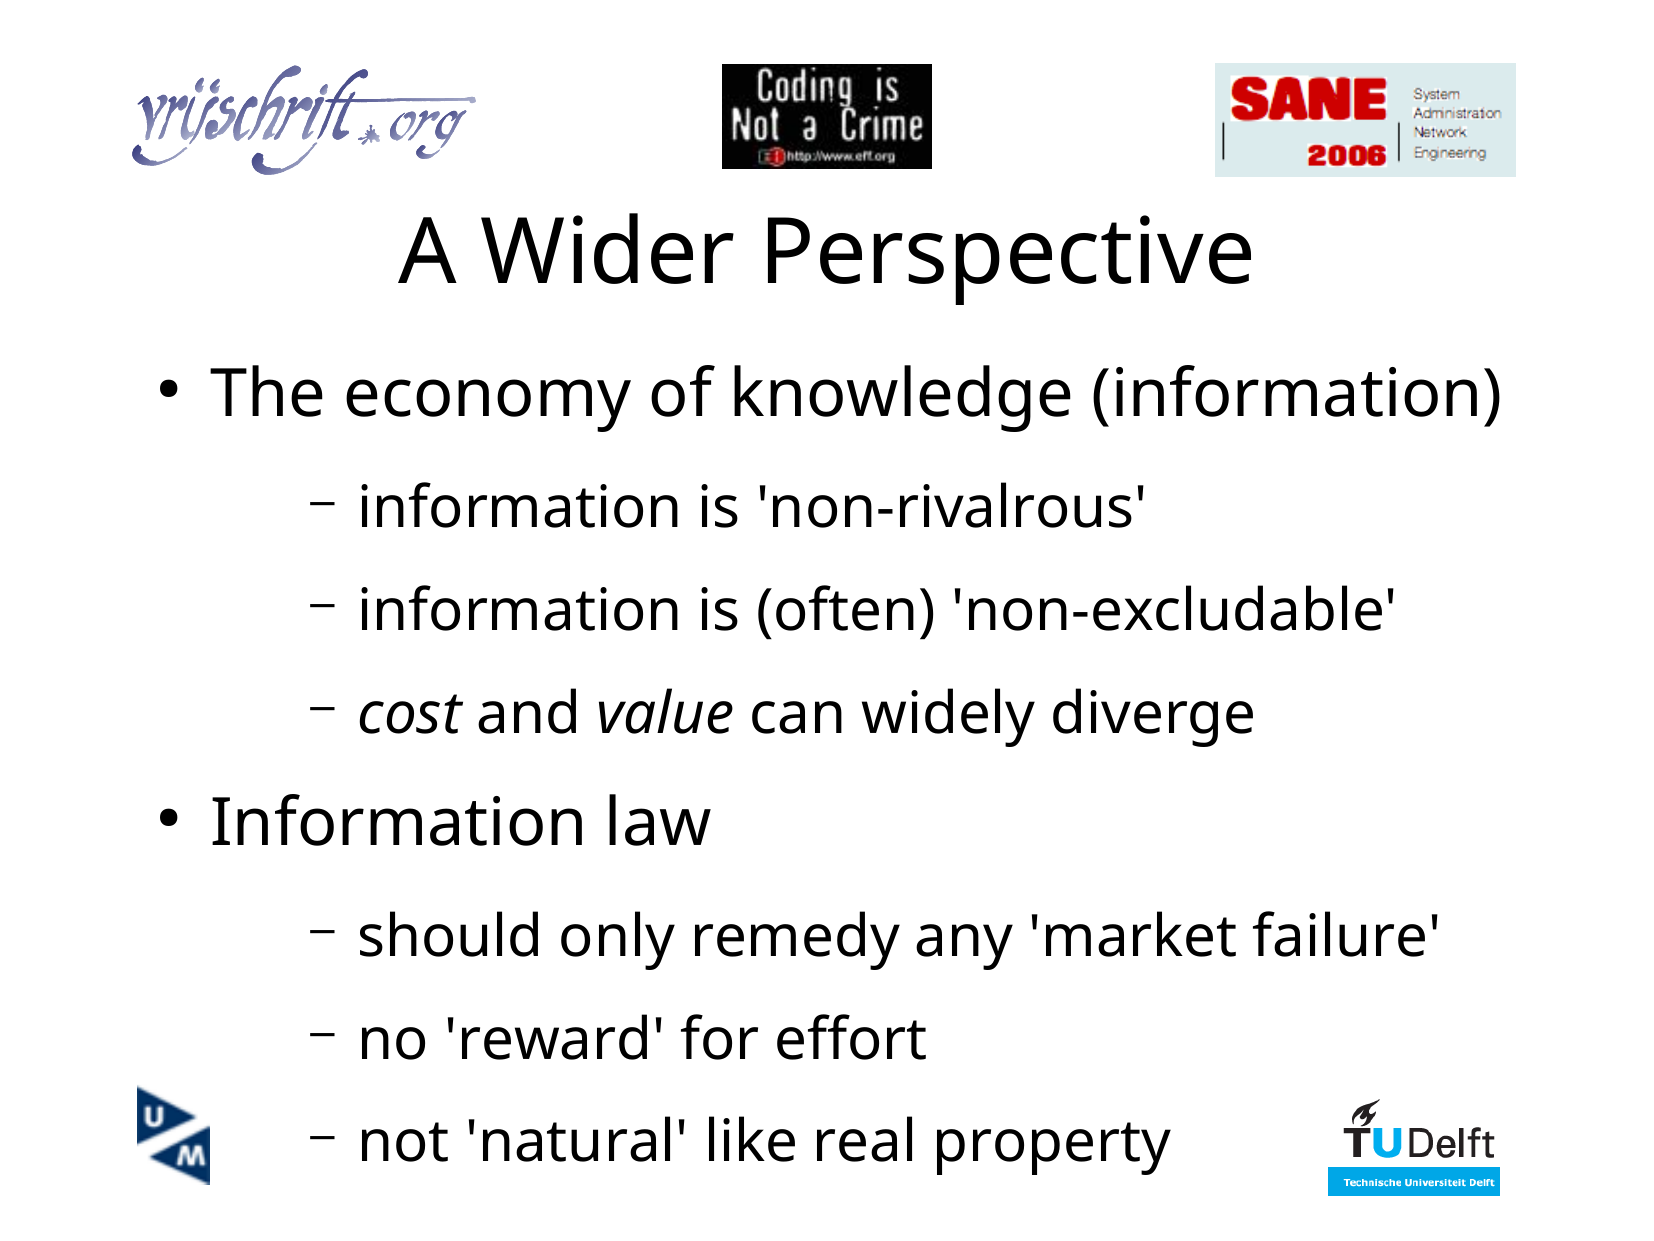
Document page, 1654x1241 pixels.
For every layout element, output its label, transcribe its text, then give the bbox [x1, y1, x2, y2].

title A Wider Perspective [121, 144, 1534, 344]
list The economy of knowledge (information) information is 'non-rivalrous' information is (often) 'non-excludable' cost and value can widely diverge Information law should only remedy any 'market failure' no 'reward' for effort not 'natural' like real property [121, 344, 1534, 1127]
picture [1215, 63, 1516, 144]
picture [1383, 1127, 1393, 1151]
picture [722, 64, 932, 144]
picture [1478, 1180, 1492, 1185]
picture [137, 1127, 210, 1185]
picture [1328, 1127, 1500, 1166]
